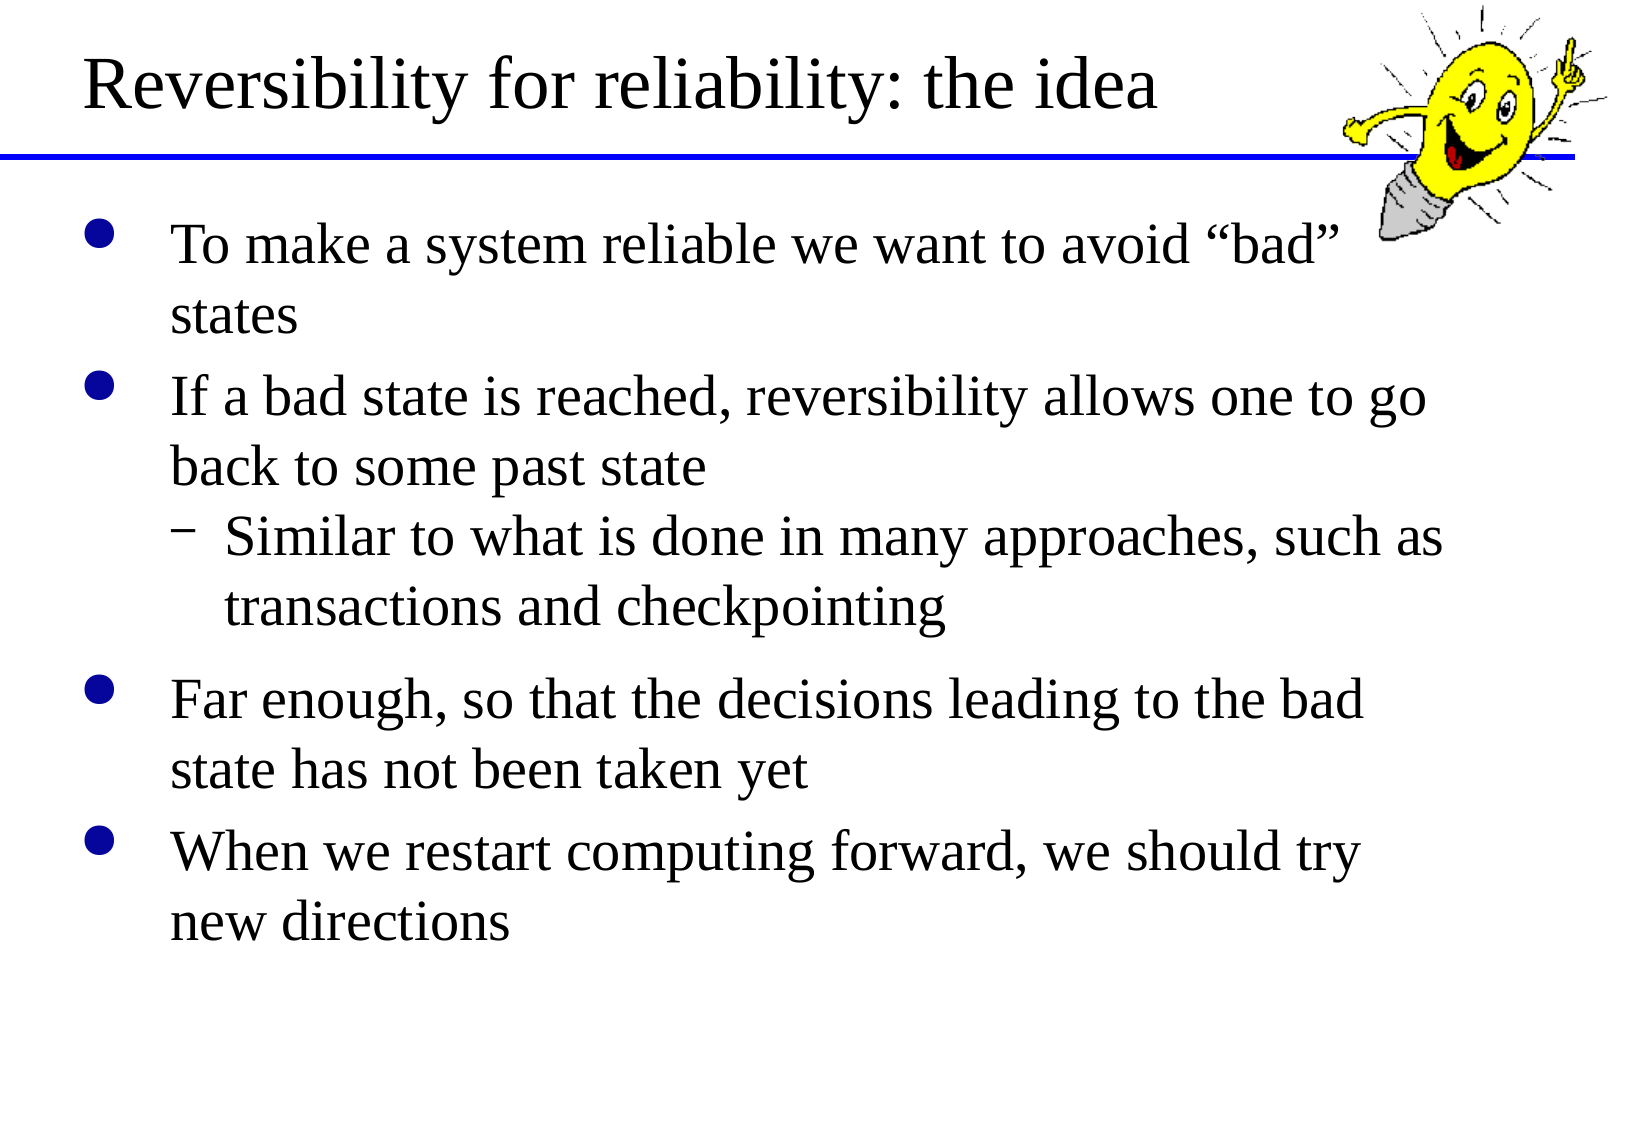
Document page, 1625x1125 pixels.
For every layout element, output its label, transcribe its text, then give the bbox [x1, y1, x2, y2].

title Reversibility for reliability: the idea [67, 27, 1318, 131]
picture [1318, 0, 1625, 257]
list To make a system reliable we want to avoid “bad” states If a bad state is reached, reversibility allows one to go back to some past state Similar to what is done in many approaches, such as transactions and checkpointing Far enough, so that the decisions leading to the bad state has not been taken yet When we restart computing forward, we should try new directions [67, 198, 1478, 1061]
